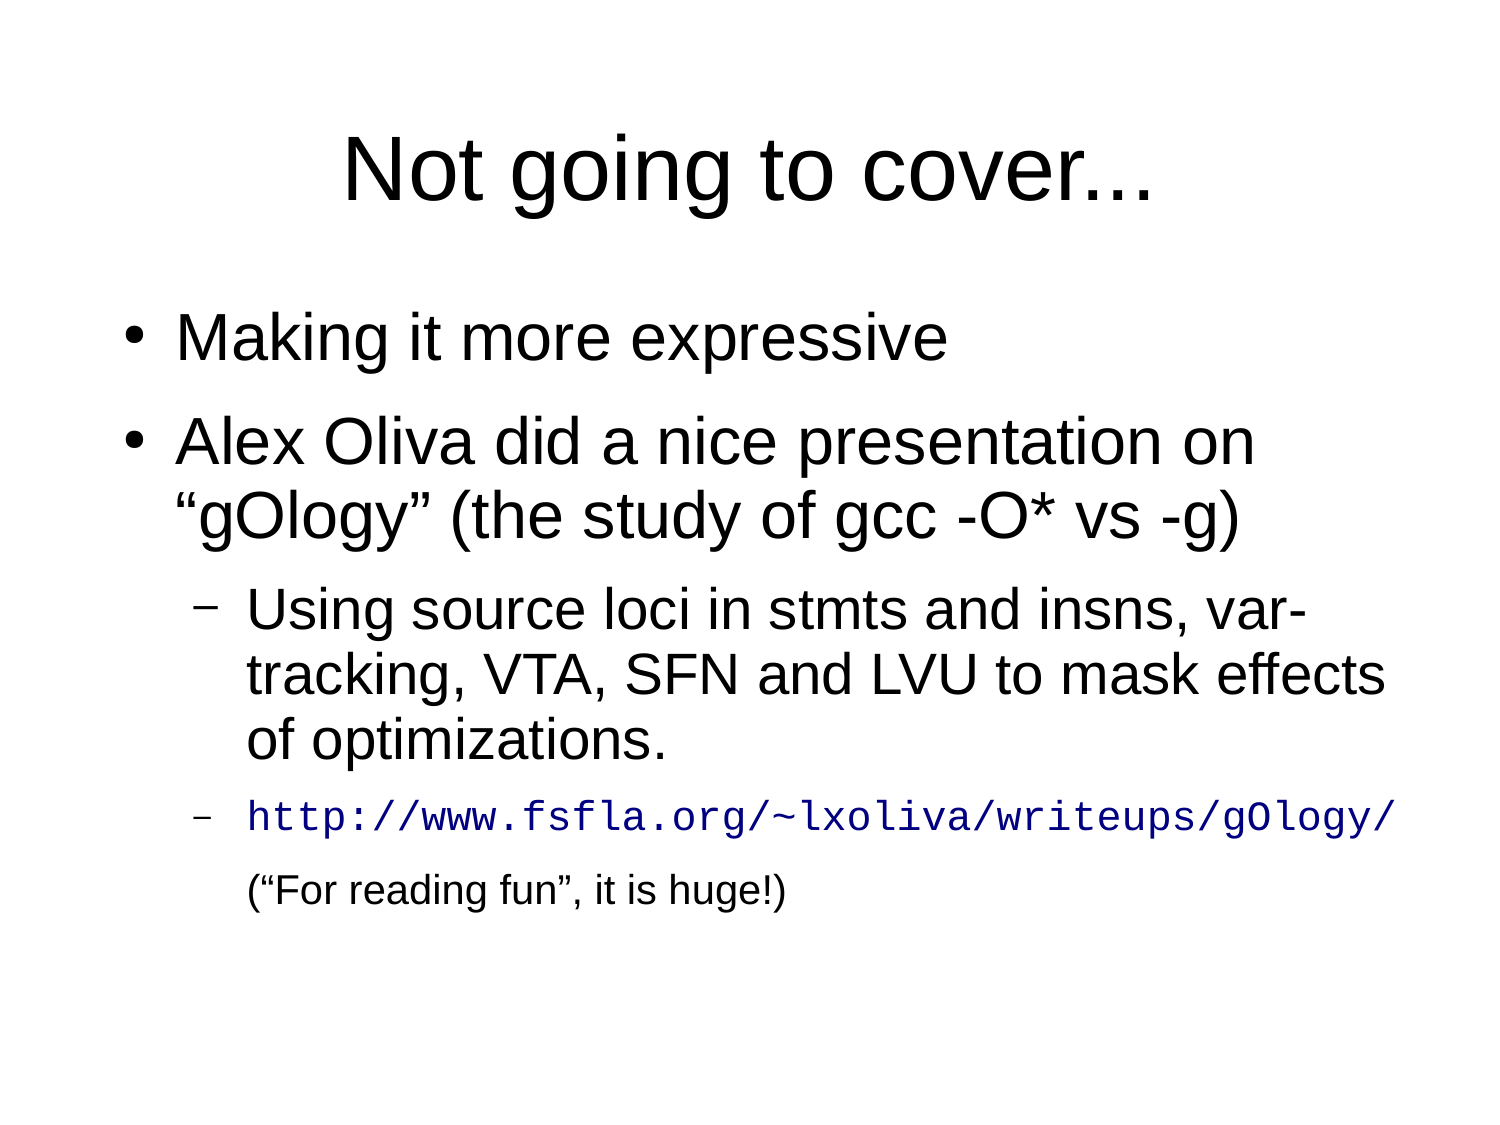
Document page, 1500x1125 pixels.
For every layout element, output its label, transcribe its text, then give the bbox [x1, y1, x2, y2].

list Making it more expressive Alex Oliva did a nice presentation on “gOlogy” (the study of gcc -O* vs -g) Using source loci in stmts and insns, var-tracking, VTA, SFN and LVU to mask effects of optimizations. http://www.fsfla.org/~lxoliva/writeups/gOlogy/ (“For reading fun”, it is huge!) [105, 299, 1398, 1081]
title Not going to cover... [103, 59, 1397, 278]
